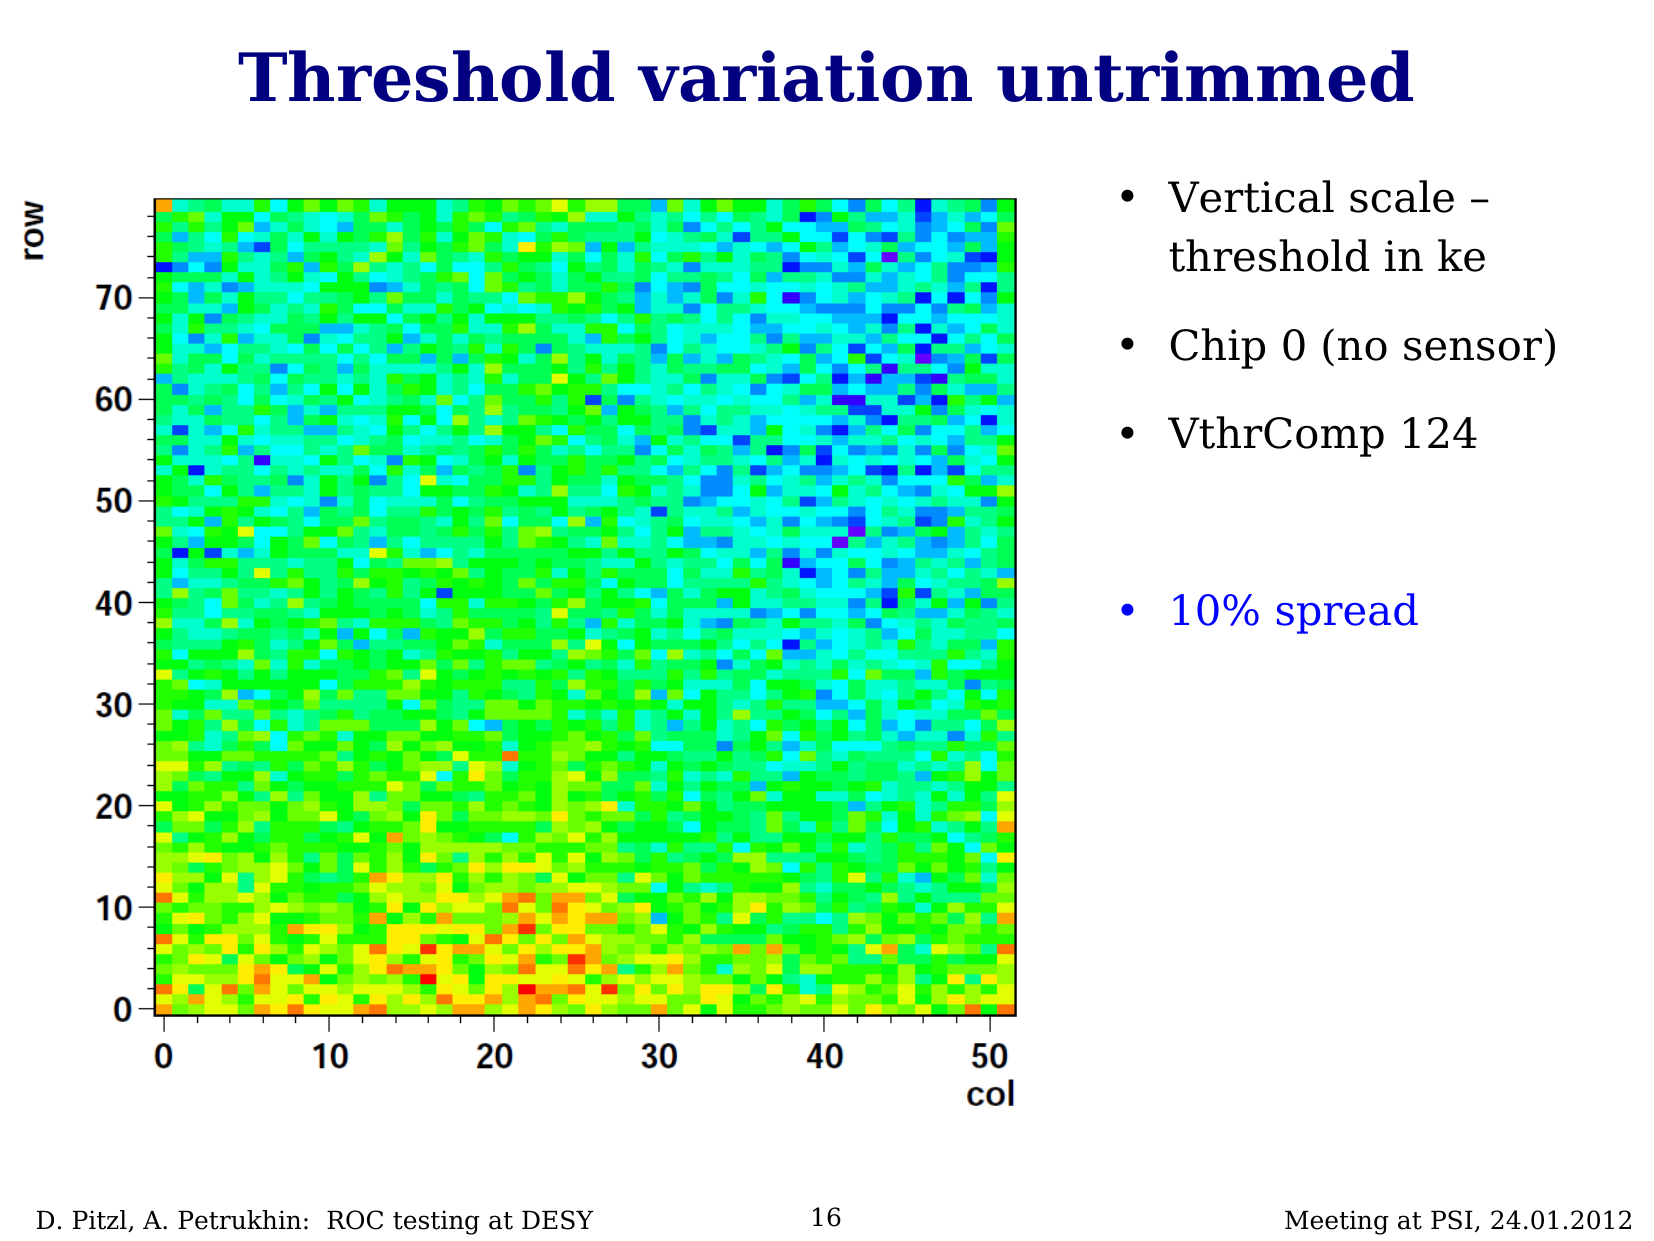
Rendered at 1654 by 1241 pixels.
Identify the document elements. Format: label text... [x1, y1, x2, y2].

list Vertical scale – threshold in ke Chip 0 (no sensor) VthrComp 124 10% spread [1115, 162, 1627, 832]
picture [11, 177, 1043, 1116]
title Threshold variation untrimmed [121, 32, 1534, 124]
